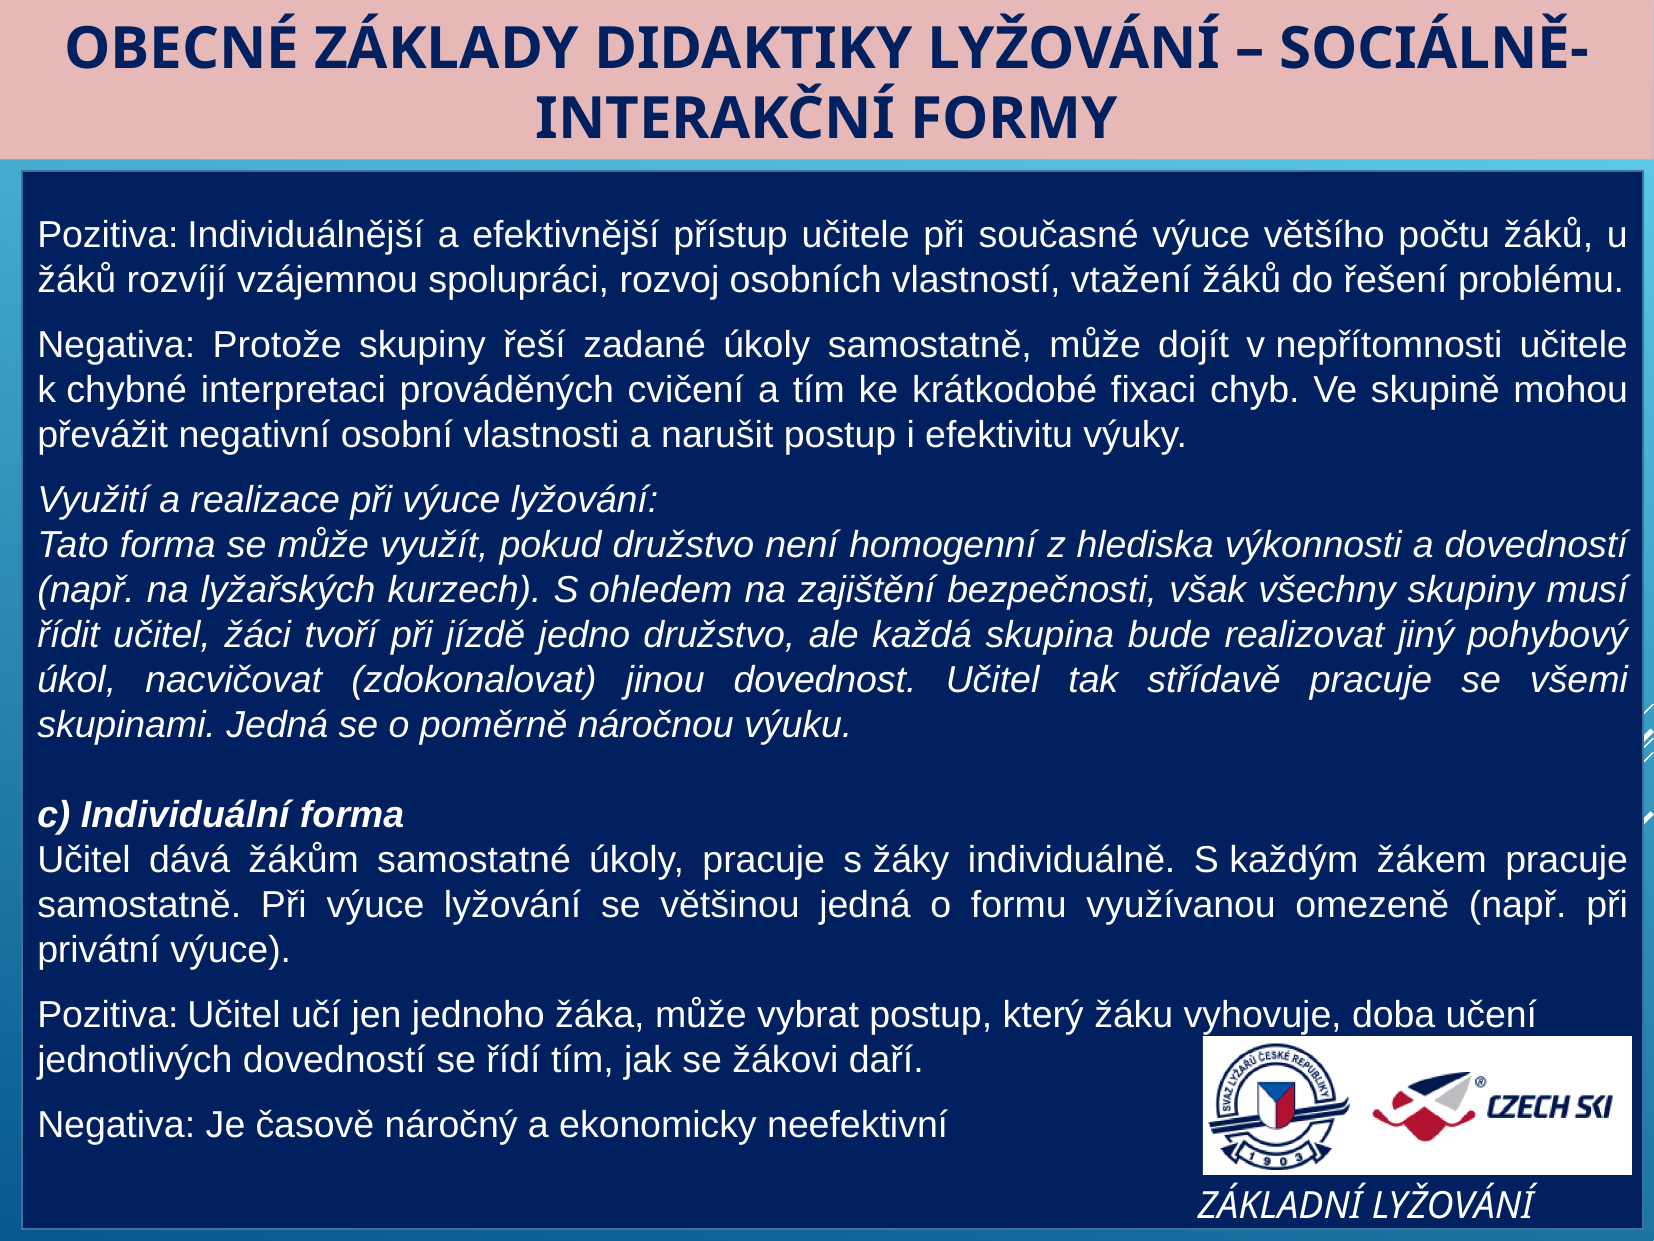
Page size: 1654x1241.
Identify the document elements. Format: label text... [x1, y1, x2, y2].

text_box Pozitiva: Individuálnější a efektivnější přístup učitele při současné výuce většího počtu žáků, u žáků rozvíjí vzájemnou spolupráci, rozvoj osobních vlastností, vtažení žáků do řešení problému. Negativa: Protože skupiny řeší zadané úkoly samostatně, může dojít v nepřítomnosti učitele k chybné interpretaci prováděných cvičení a tím ke krátkodobé fixaci chyb. Ve skupině mohou převážit negativní osobní vlastnosti a narušit postup i efektivitu výuky. Využití a realizace při výuce lyžování: Tato forma se může využít, pokud družstvo není homogenní z hlediska výkonnosti a dovedností (např. na lyžařských kurzech). S ohledem na zajištění bezpečnosti, však všechny skupiny musí řídit učitel, žáci tvoří při jízdě jedno družstvo, ale každá skupina bude realizovat jiný pohybový úkol, nacvičovat (zdokonalovat) jinou dovednost. Učitel tak střídavě pracuje se všemi skupinami. Jedná se o poměrně náročnou výuku. c) Individuální forma Učitel dává žákům samostatné úkoly, pracuje s žáky individuálně. S každým žákem pracuje samostatně. Při výuce lyžování se většinou jedná o formu využívanou omezeně (např. při privátní výuce). Pozitiva: Učitel učí jen jednoho žáka, může vybrat postup, který žáku vyhovuje, doba učení jednotlivých dovedností se řídí tím, jak se žákovi daří. Negativa: Je časově náročný a ekonomicky neefektivní [22, 171, 1643, 1229]
title Obecné základy didaktiky lyžování – sociálně-interakční formy [0, 0, 1654, 160]
picture [1202, 1036, 1632, 1173]
text_box ZÁKLADNÍ LYŽOVÁNÍ [1182, 1173, 1644, 1235]
